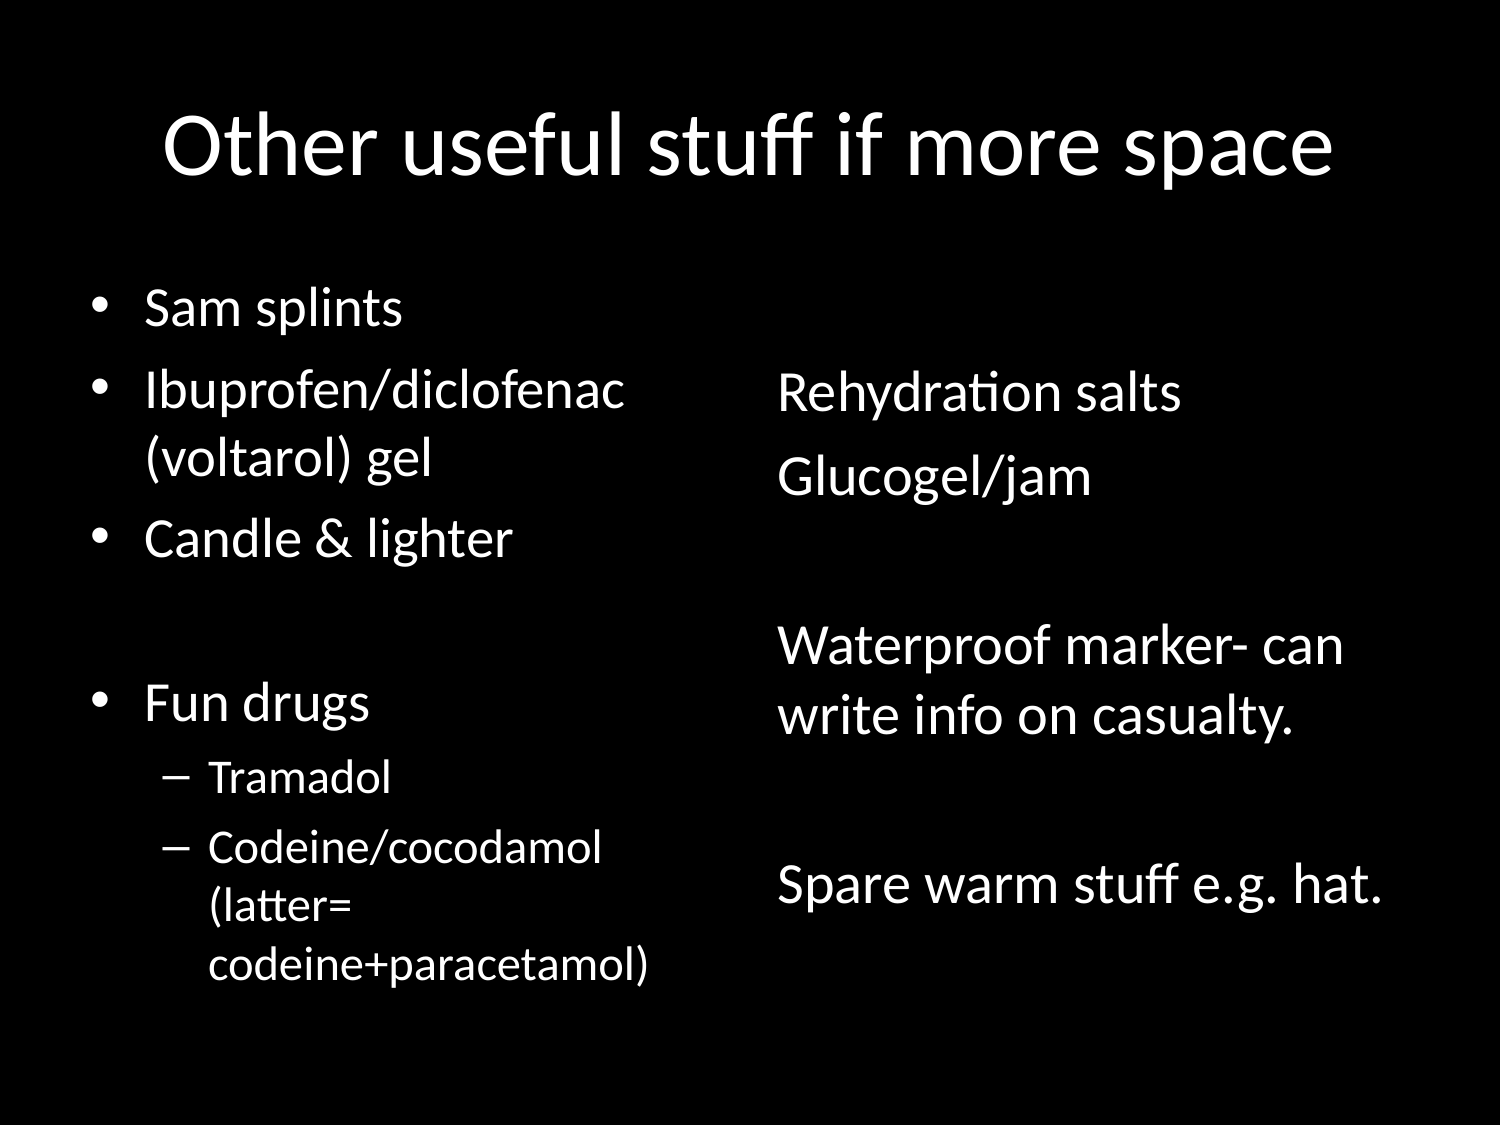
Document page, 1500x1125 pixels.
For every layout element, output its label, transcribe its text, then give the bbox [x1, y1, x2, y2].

title Other useful stuff if more space [75, 45, 1425, 233]
list Rehydration salts Glucogel/jam Waterproof marker- can write info on casualty. Spare warm stuff e.g. hat. [762, 262, 1425, 1005]
list Sam splints Ibuprofen/diclofenac (voltarol) gel Candle & lighter Fun drugs Tramadol Codeine/cocodamol (latter= codeine+paracetamol) [75, 262, 738, 1005]
